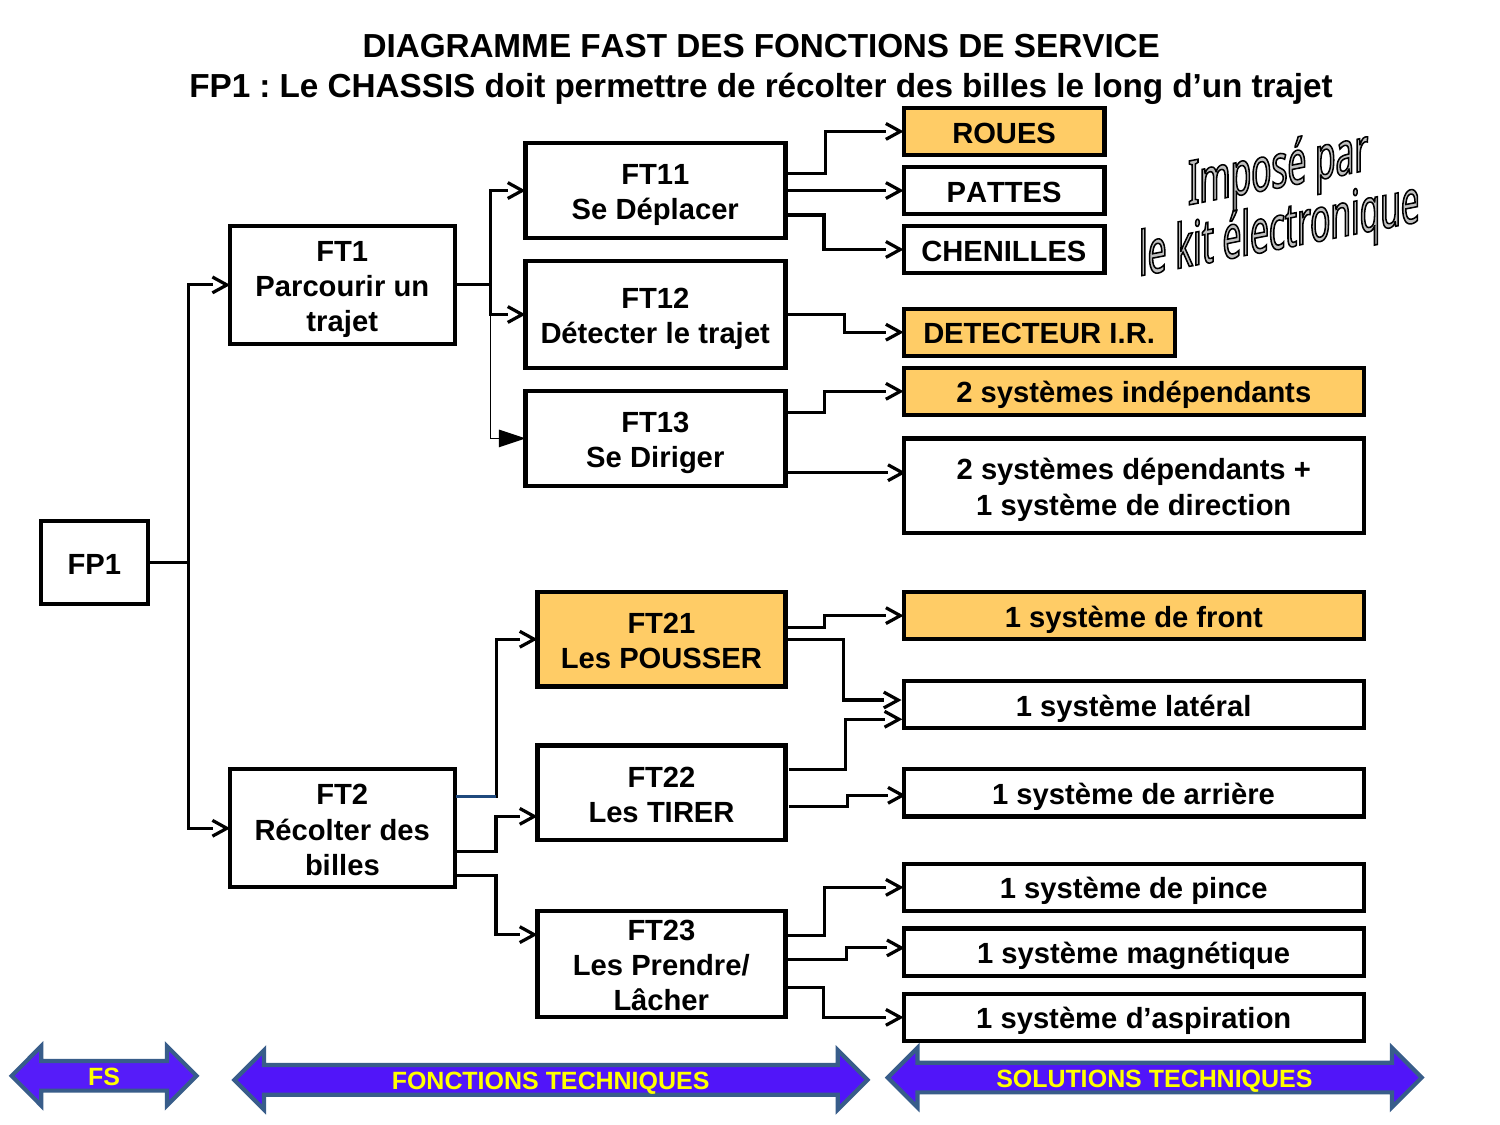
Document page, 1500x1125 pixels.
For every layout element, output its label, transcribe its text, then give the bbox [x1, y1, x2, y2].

text_box Imposé par le kit électronique [1251, 218, 1268, 254]
text_box Imposé par le kit électronique [1311, 207, 1329, 242]
title DIAGRAMME FAST DES FONCTIONS DE SERVICE FP1 : Le CHASSIS doit permettre de récolter des billes le long d’un trajet [64, 16, 1459, 152]
text_box Imposé par le kit électronique [1317, 144, 1334, 195]
text_box Imposé par le kit électronique [1230, 160, 1250, 222]
text_box 1 système magnétique [903, 928, 1365, 977]
text_box 1 système latéral [903, 680, 1365, 728]
text_box Imposé par le kit électronique [1361, 196, 1378, 246]
text_box FT11 Se Déplacer [525, 143, 786, 238]
text_box Imposé par le kit électronique [1202, 164, 1228, 203]
text_box FT22 Les TIRER [537, 745, 786, 841]
text_box CHENILLES [903, 225, 1105, 274]
text_box FT13 Se Diriger [525, 391, 786, 486]
text_box ROUES [903, 107, 1105, 156]
text_box 1 système d’aspiration [903, 993, 1365, 1041]
text_box 1 système de pince [903, 863, 1365, 911]
text_box FT1 Parcourir un trajet [230, 225, 455, 345]
text_box PATTES [903, 166, 1105, 215]
text_box 2 systèmes dépendants + 1 système de direction [903, 438, 1365, 534]
text_box FT23 Les Prendre/ Lâcher [537, 910, 786, 1018]
text_box 2 systèmes indépendants [903, 367, 1365, 415]
text_box DETECTEUR I.R. [903, 308, 1176, 356]
text_box FONCTIONS TECHNIQUES [234, 1050, 868, 1110]
text_box FT12 Détecter le trajet [525, 261, 786, 368]
text_box FT21 Les POUSSER [537, 591, 786, 687]
text_box Imposé par le kit électronique [1382, 192, 1399, 229]
text_box FT2 Récolter des billes [230, 769, 455, 888]
text_box SOLUTIONS TECHNIQUES [887, 1047, 1422, 1108]
text_box 1 système de arrière [903, 769, 1365, 817]
text_box FS [11, 1046, 197, 1106]
text_box FP1 [41, 521, 148, 604]
text_box Imposé par le kit électronique [1178, 221, 1193, 269]
text_box 1 système de front [903, 591, 1365, 640]
